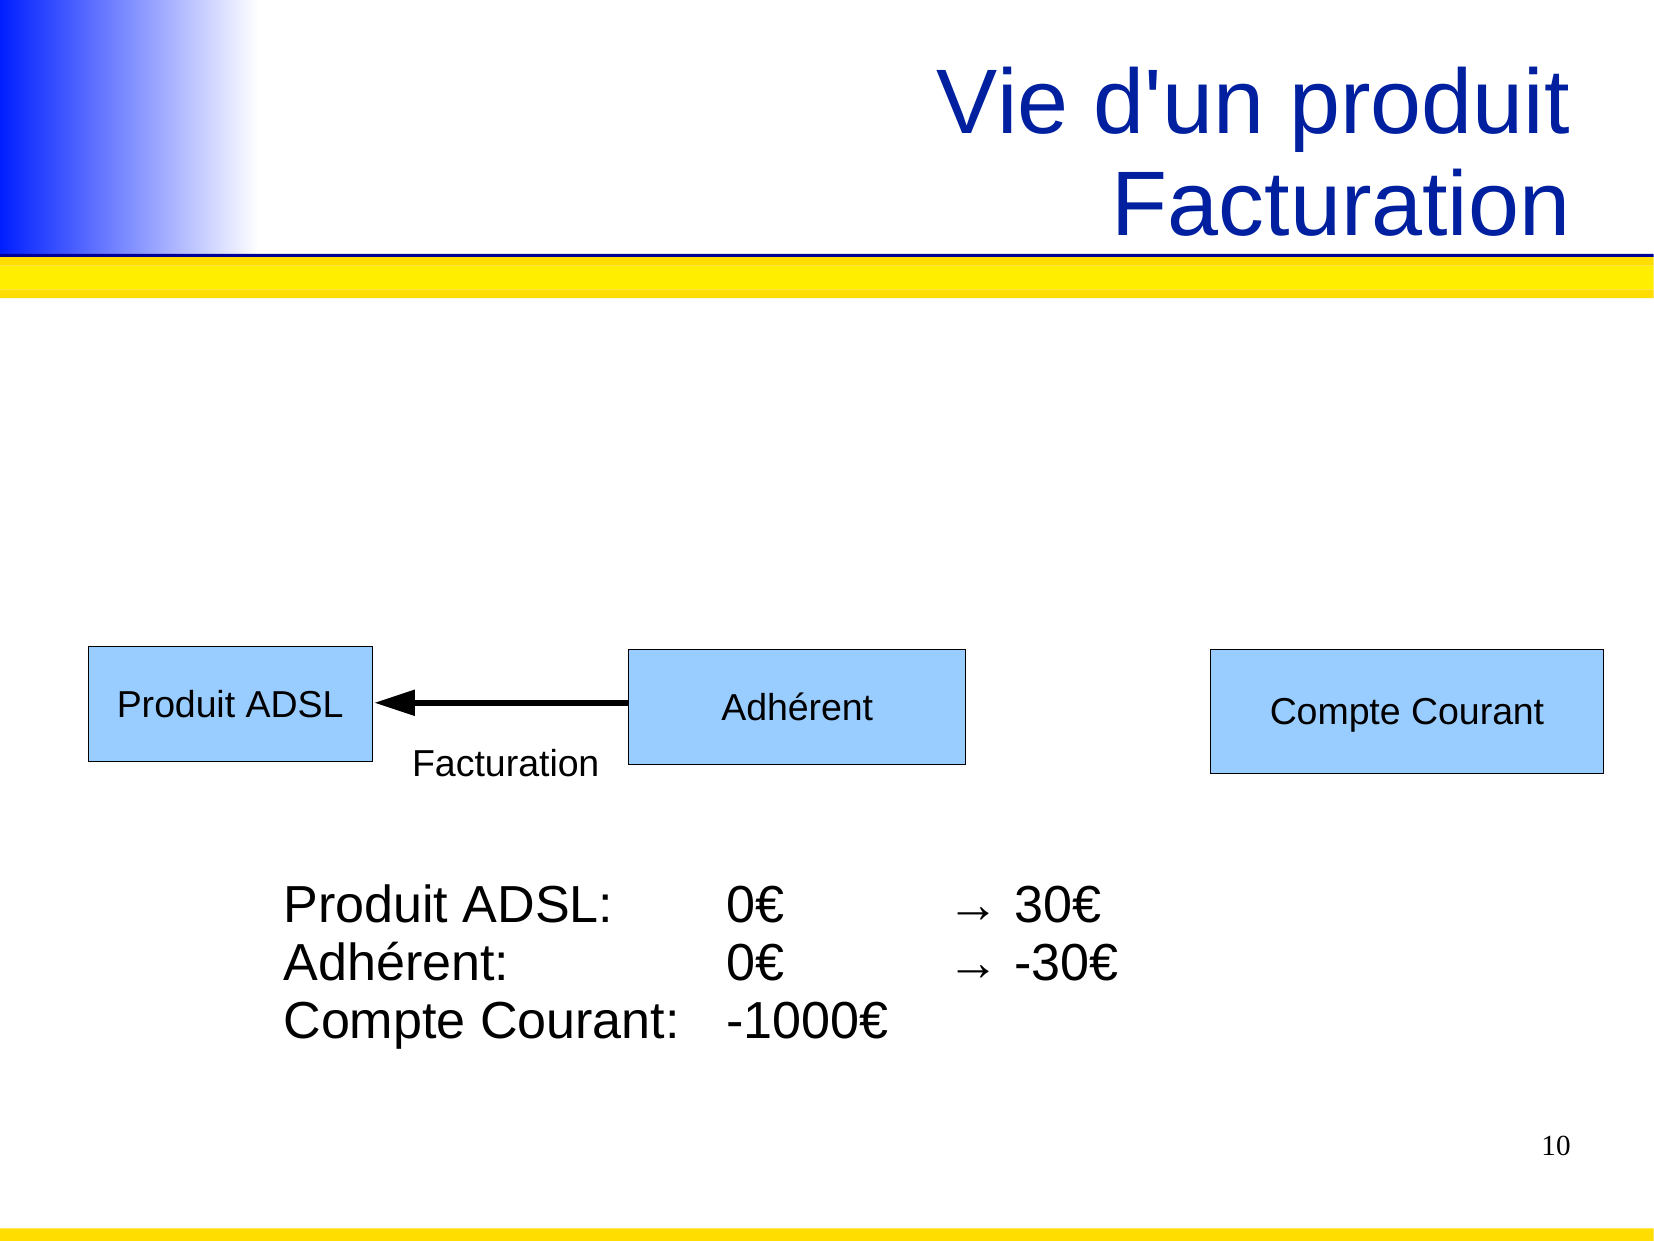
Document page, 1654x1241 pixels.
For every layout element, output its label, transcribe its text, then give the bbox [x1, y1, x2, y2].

title Vie d'un produit Facturation [372, 49, 1571, 257]
text_box Facturation [397, 735, 615, 793]
text_box Produit ADSL: 0€ → 30€ Adhérent: 0€ → -30€ Compte Courant: -1000€ [268, 868, 1134, 1058]
text_box Produit ADSL [88, 646, 373, 762]
text_box Compte Courant [1210, 649, 1604, 774]
text_box Adhérent [628, 649, 966, 765]
